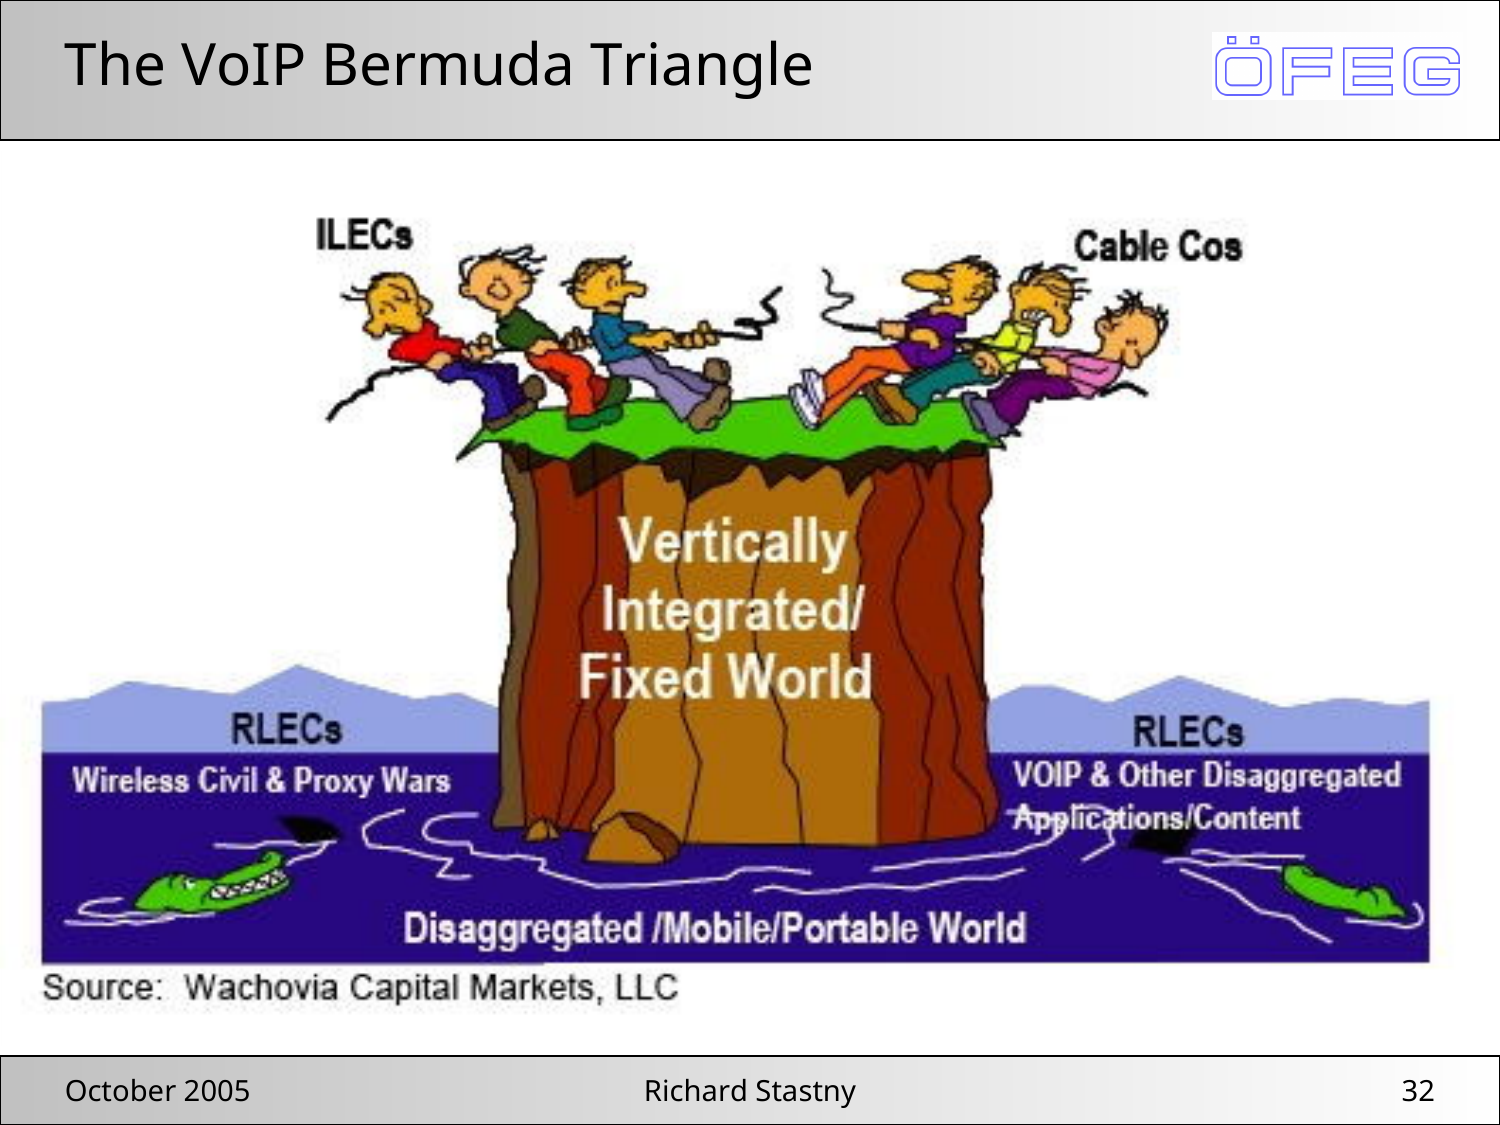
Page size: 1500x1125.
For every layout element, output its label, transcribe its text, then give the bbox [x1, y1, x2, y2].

picture [0, 151, 1456, 1046]
picture [1212, 32, 1463, 100]
title The VoIP Bermuda Triangle [50, 19, 1176, 106]
